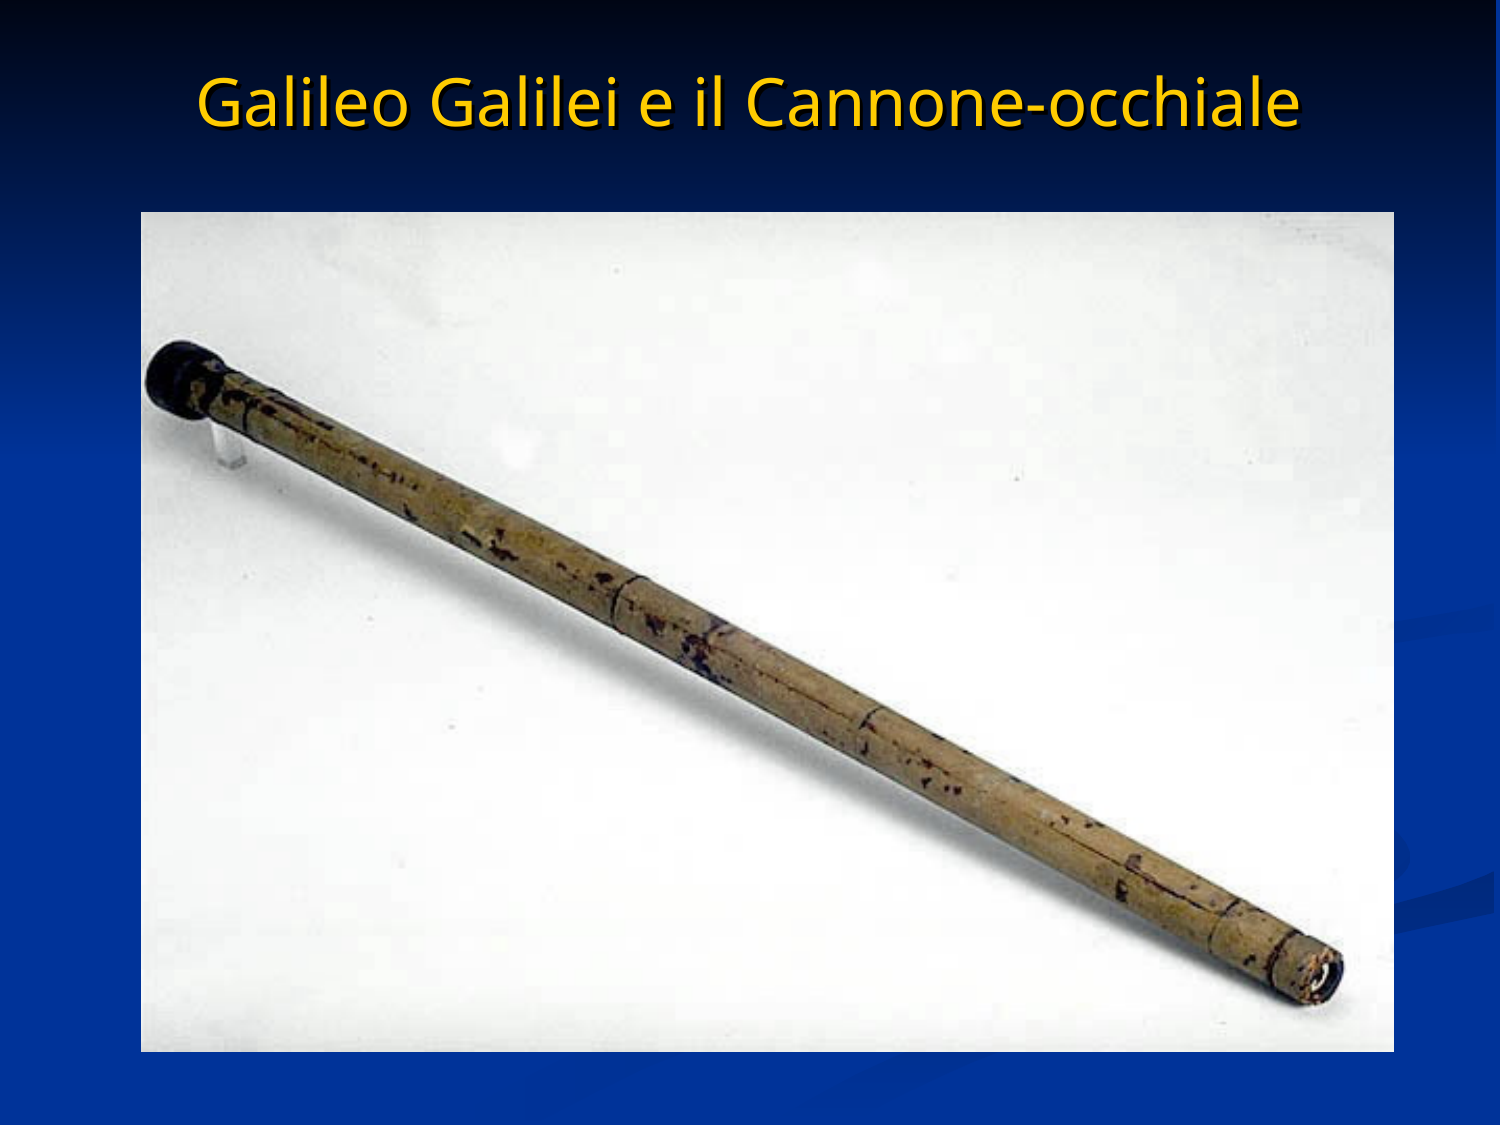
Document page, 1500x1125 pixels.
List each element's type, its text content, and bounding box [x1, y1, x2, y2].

picture [141, 212, 1394, 1052]
text_box Galileo Galilei e il Cannone-occhiale [35, 52, 1465, 159]
